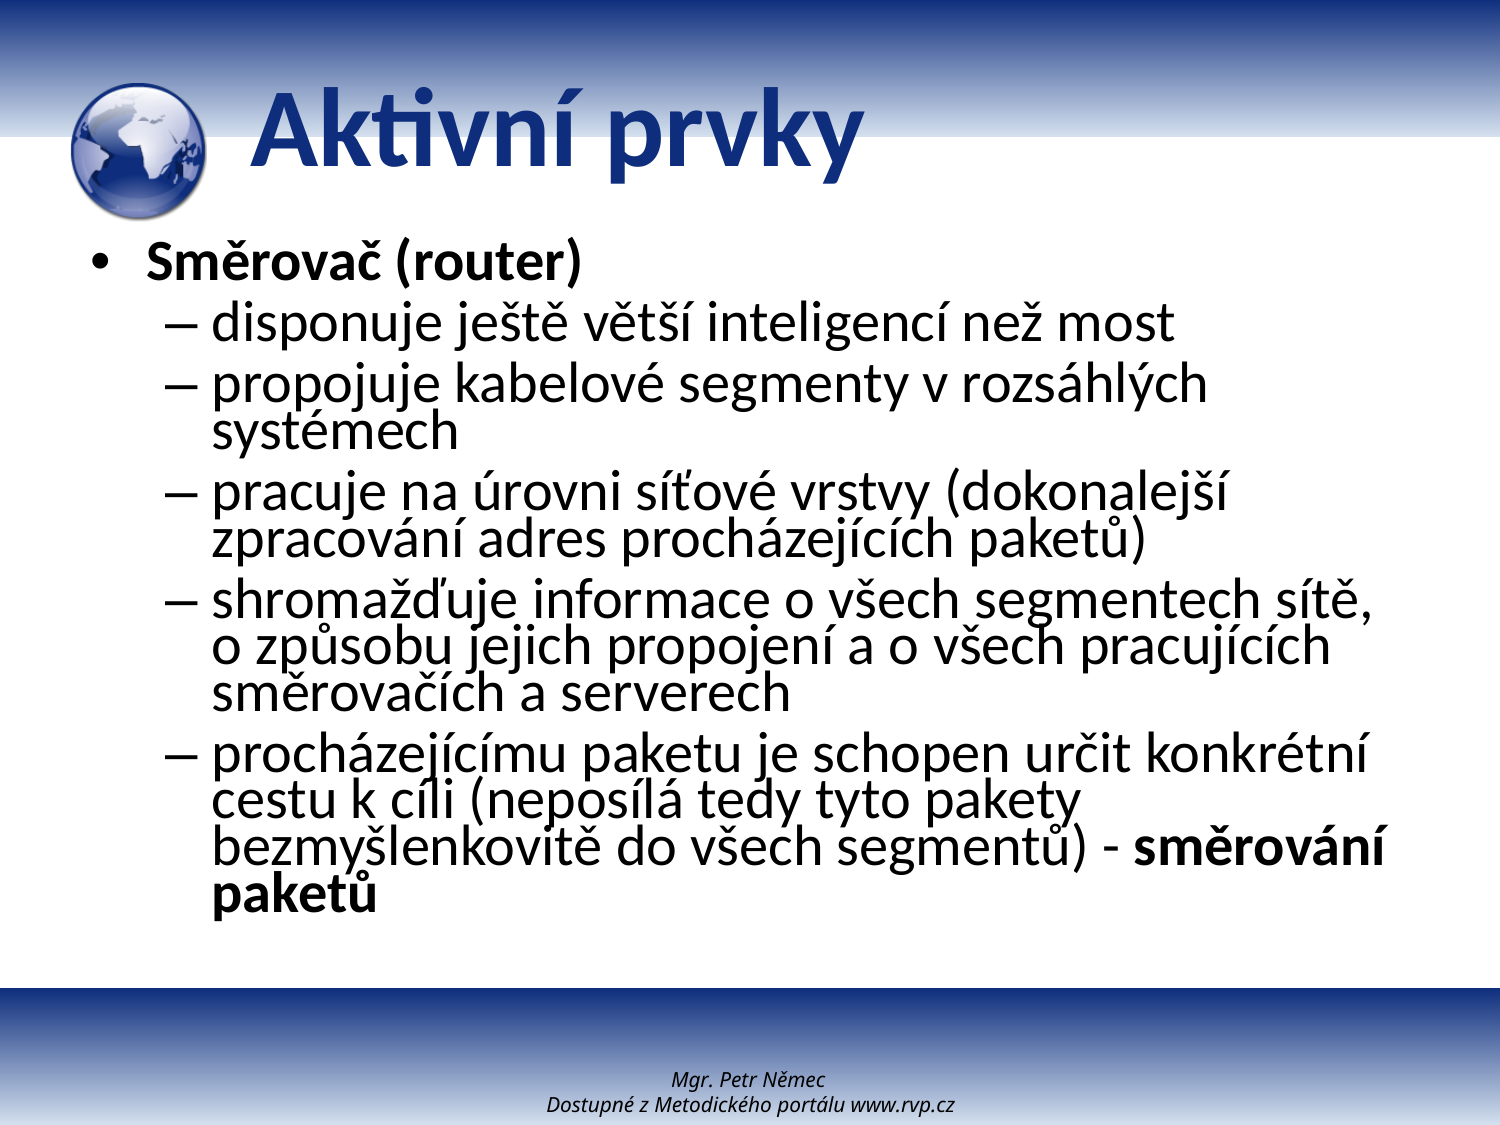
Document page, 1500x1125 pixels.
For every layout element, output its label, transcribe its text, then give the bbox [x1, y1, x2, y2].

title Aktivní prvky [235, 45, 1426, 233]
picture [69, 83, 207, 222]
list Směrovač (router) disponuje ještě větší inteligencí než most propojuje kabelové segmenty v rozsáhlých systémech pracuje na úrovni síťové vrstvy (dokonalejší zpracování adres procházejících paketů) shromažďuje informace o všech segmentech sítě, o způsobu jejich propojení a o všech pracujících směrovačích a serverech procházejícímu paketu je schopen určit konkrétní cestu k cíli (neposílá tedy tyto pakety bezmyšlenkovitě do všech segmentů) - směrování paketů [75, 235, 1426, 1079]
